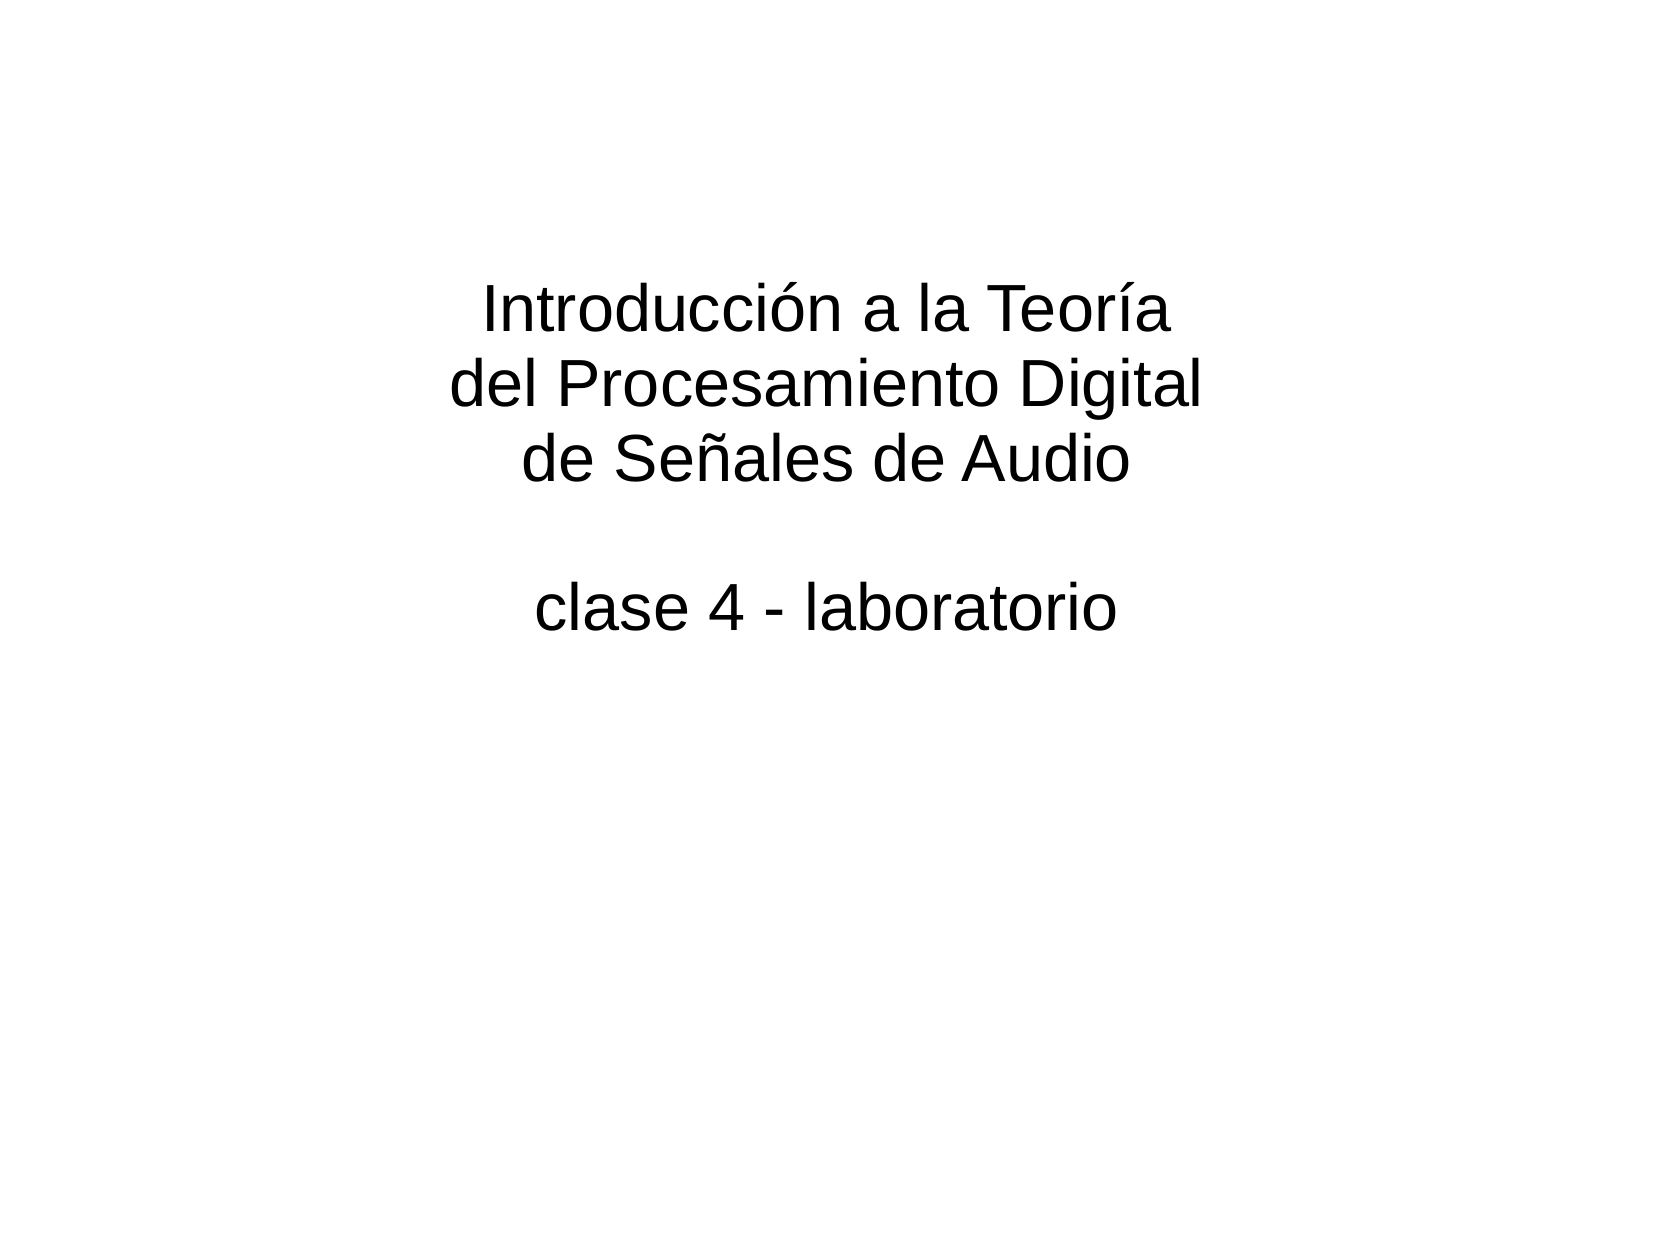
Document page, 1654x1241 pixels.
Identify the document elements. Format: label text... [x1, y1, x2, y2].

title Introducción a la Teoría del Procesamiento Digital de Señales de Audio clase 4 - laboratorio [82, 271, 1571, 975]
